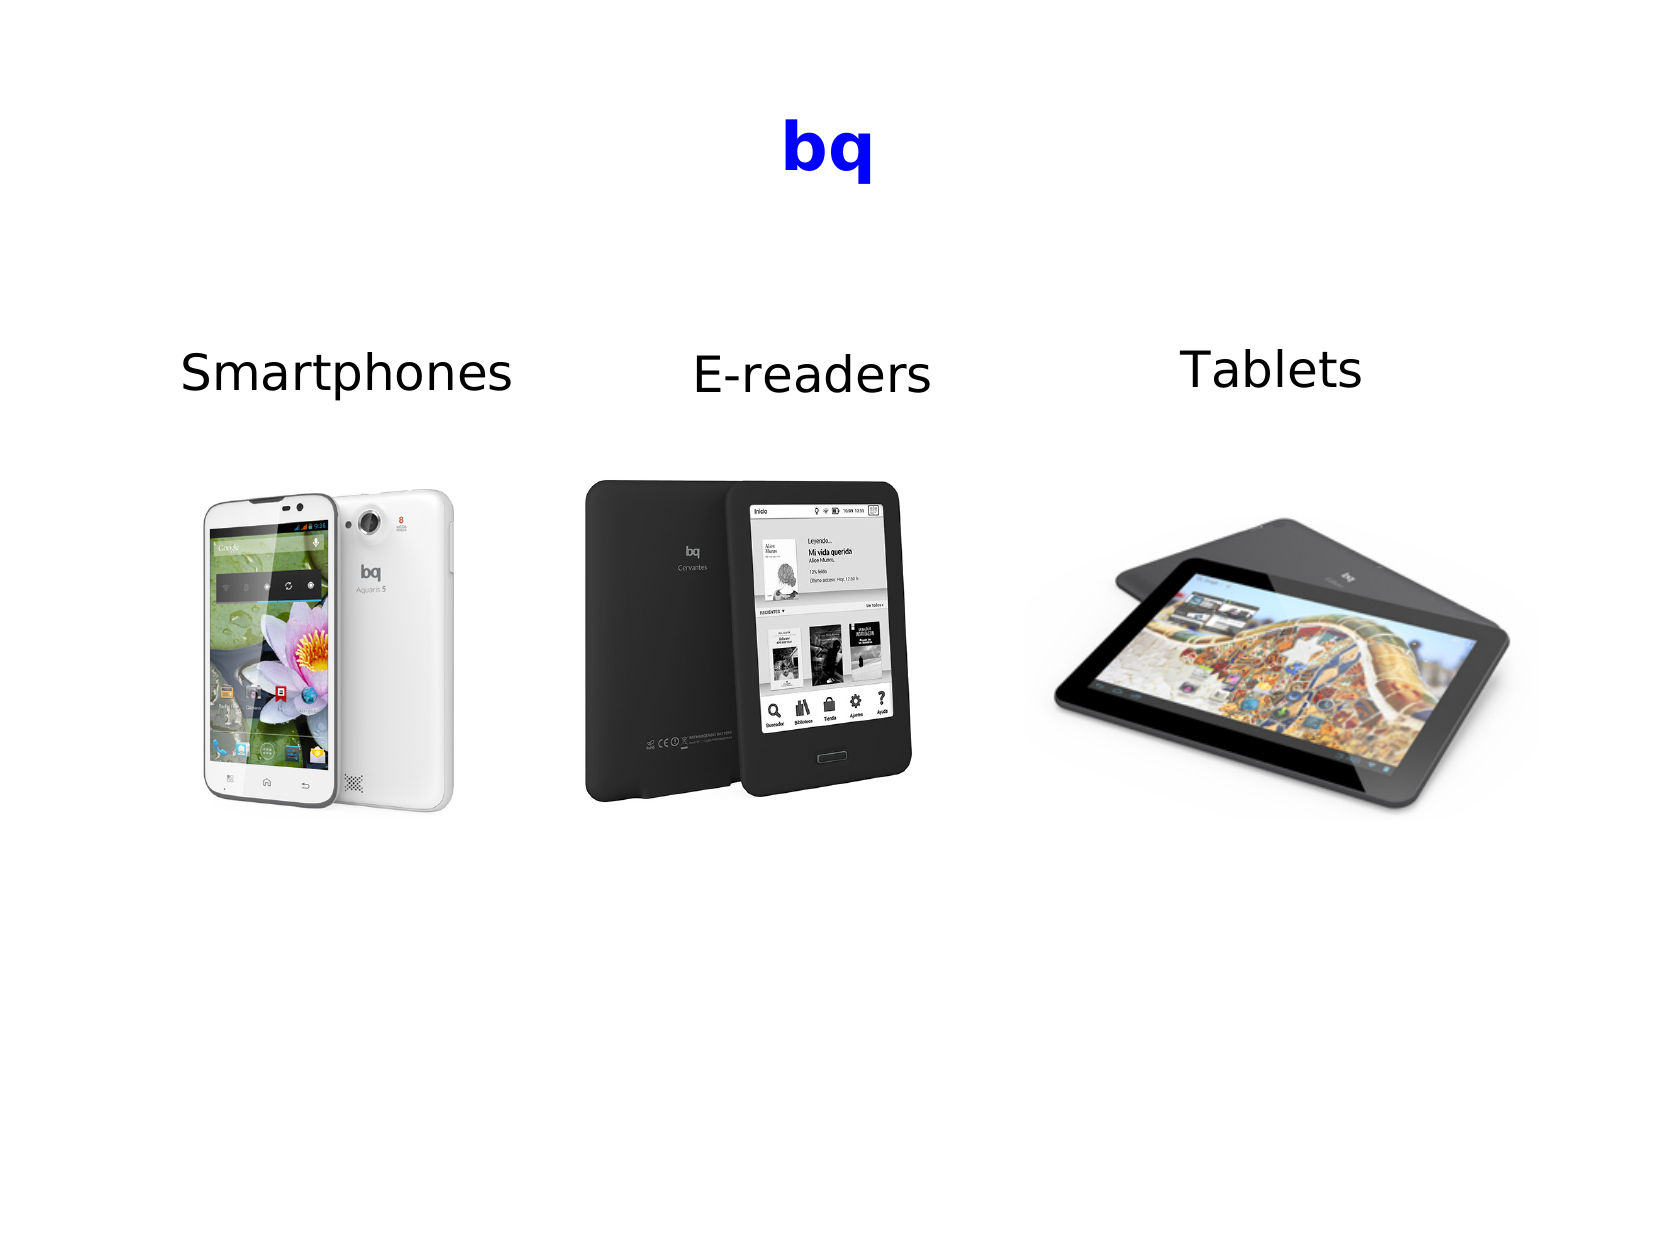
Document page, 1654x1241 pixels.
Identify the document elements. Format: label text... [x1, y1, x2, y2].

text_box Smartphones [165, 336, 580, 410]
picture [124, 487, 484, 819]
picture [1023, 410, 1540, 927]
text_box bq [765, 100, 940, 194]
text_box E-readers [677, 338, 957, 412]
text_box Tablets [1165, 333, 1445, 407]
picture [575, 470, 921, 812]
